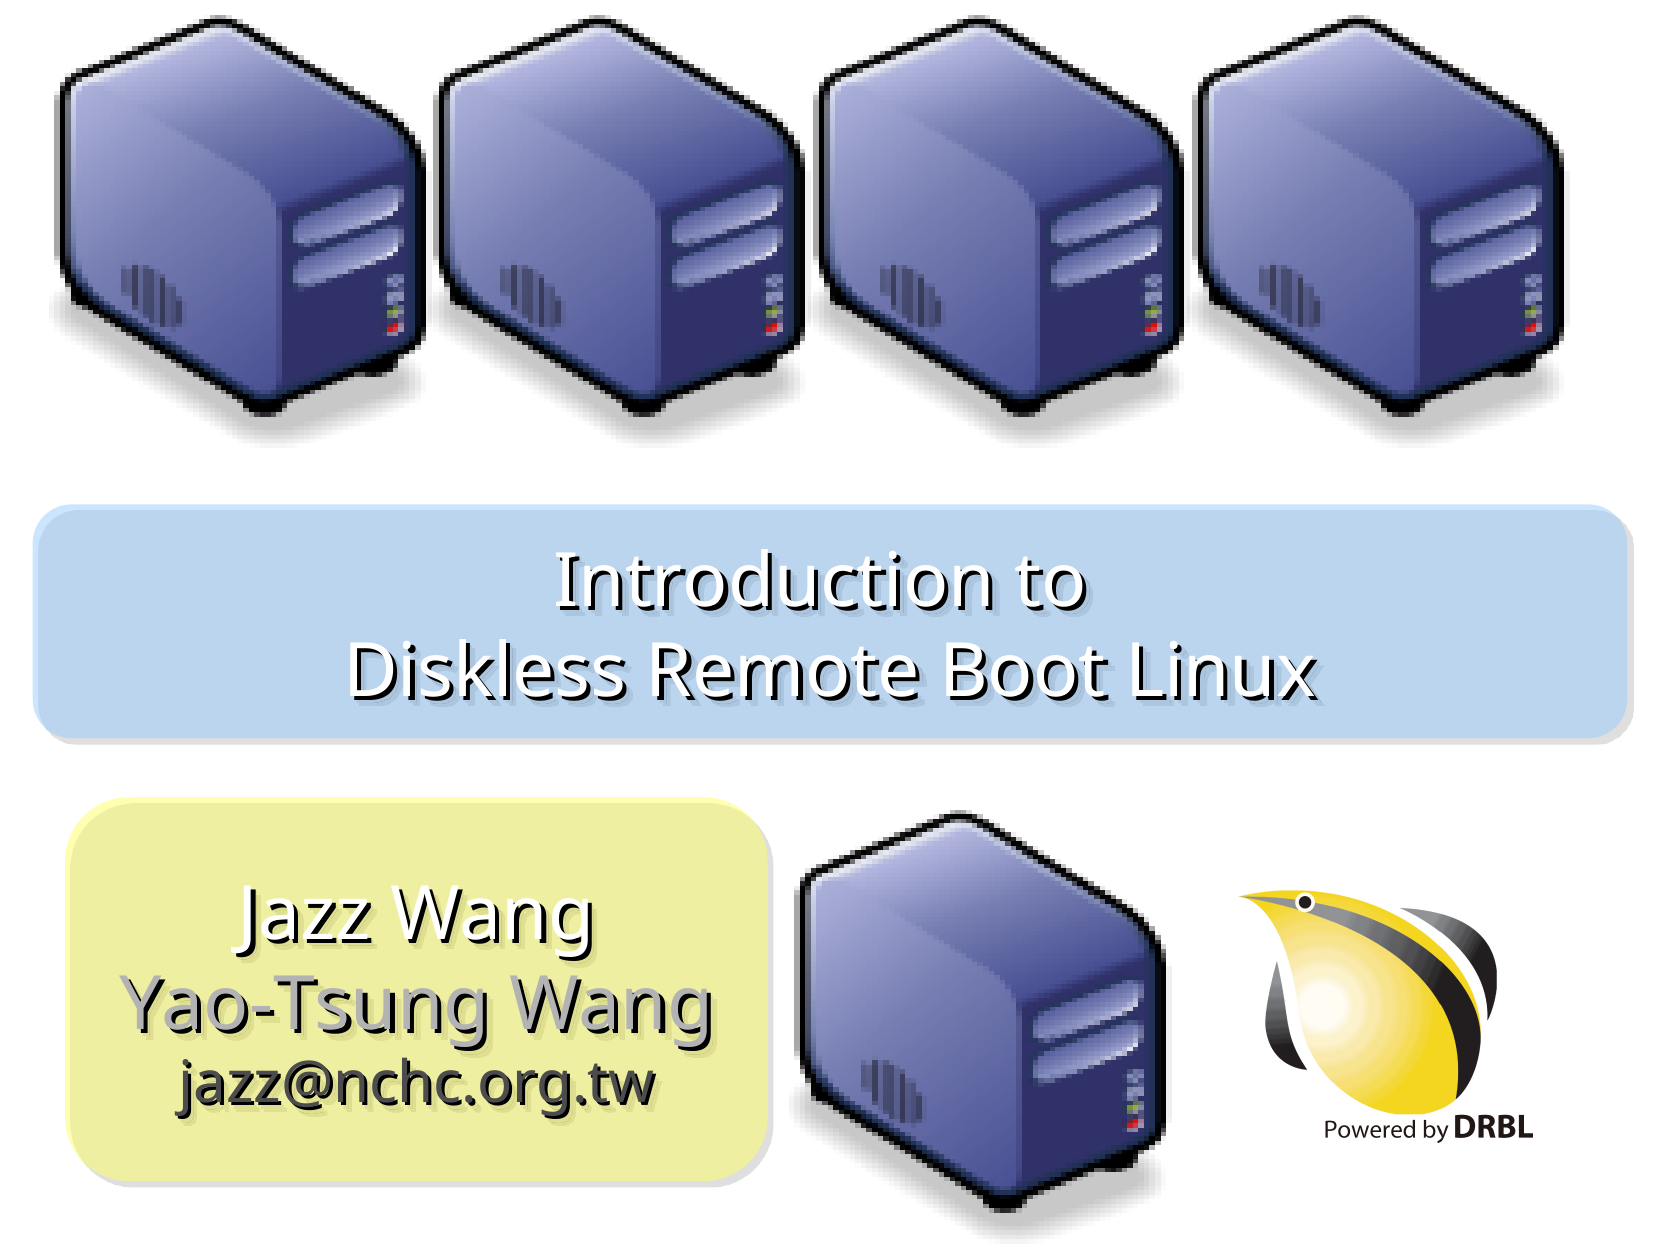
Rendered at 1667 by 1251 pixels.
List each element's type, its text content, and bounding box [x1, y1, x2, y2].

picture [1224, 874, 1548, 1152]
text_box Introduction to Diskless Remote Boot Linux [32, 504, 1628, 739]
text_box Jazz Wang Yao-Tsung Wang jazz@nchc.org.tw [64, 797, 768, 1182]
picture [767, 797, 1211, 1251]
picture [27, 2, 1609, 502]
